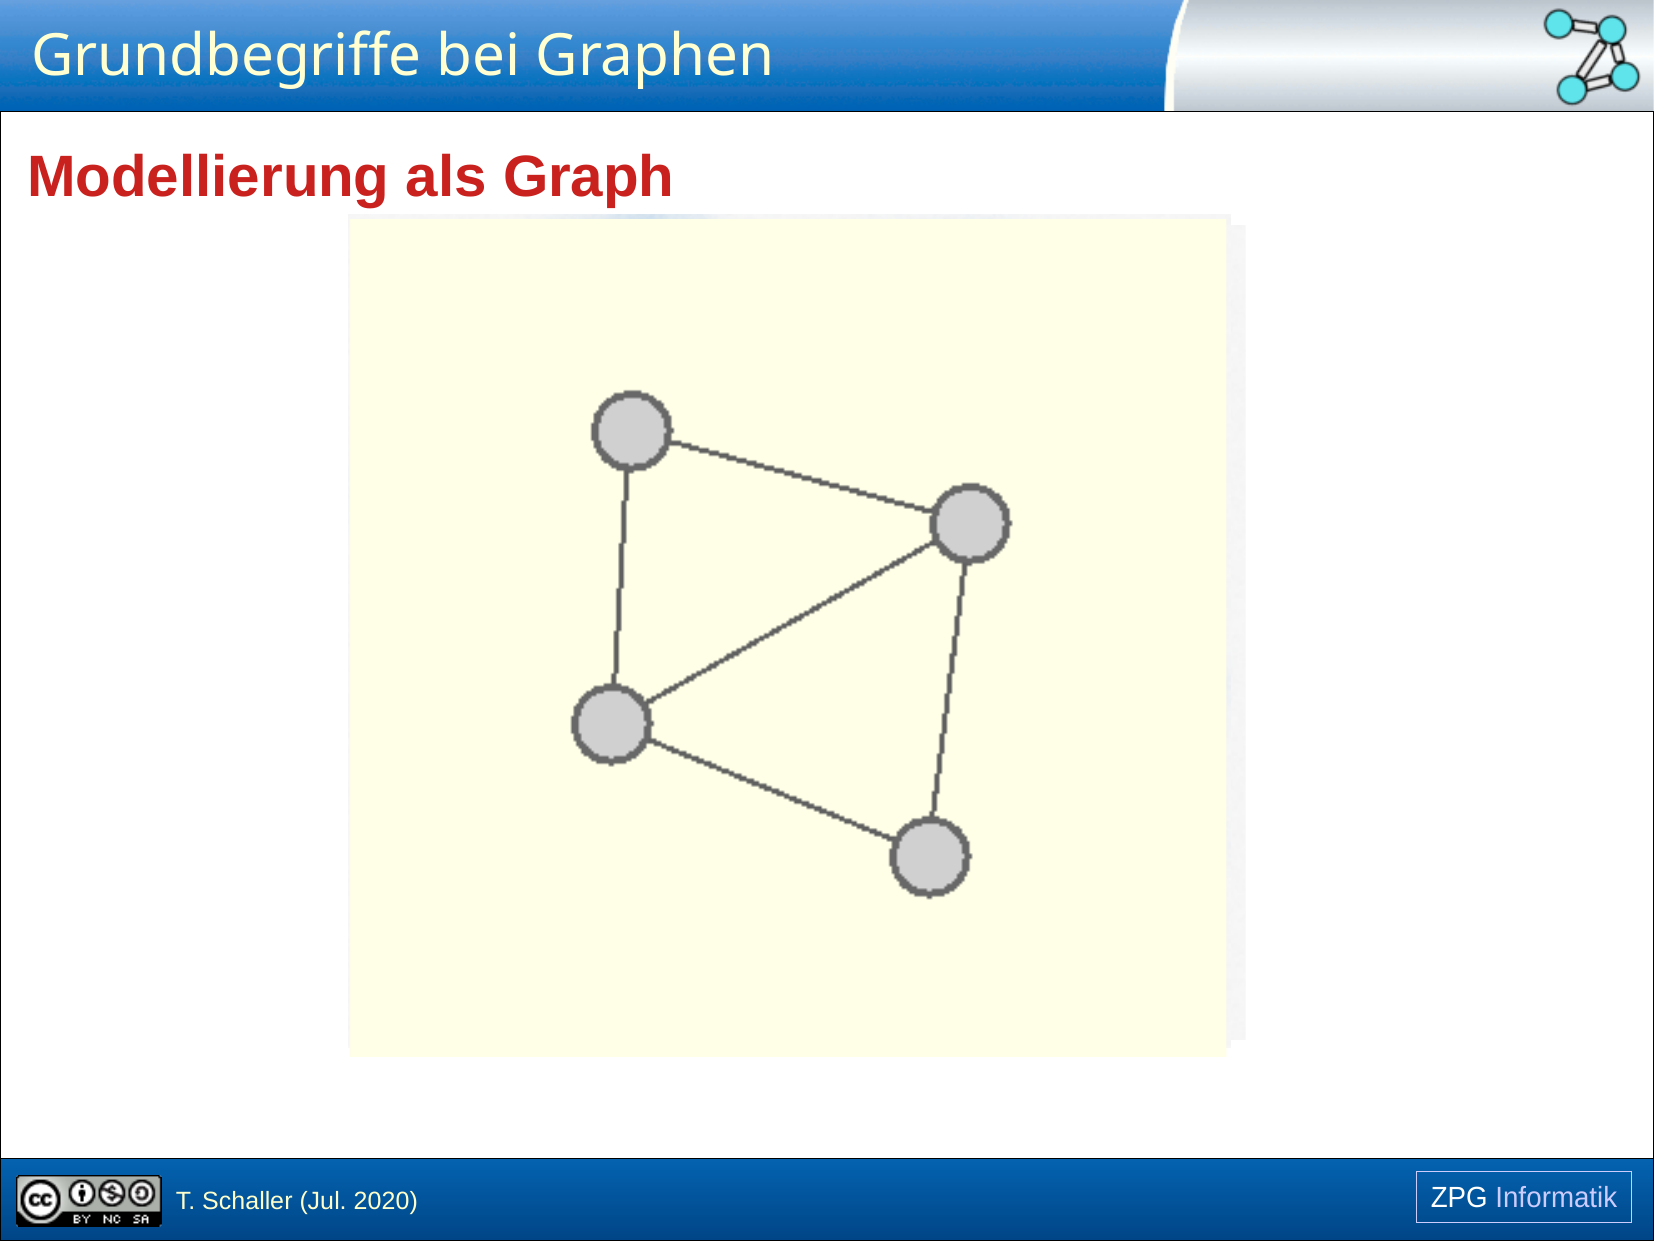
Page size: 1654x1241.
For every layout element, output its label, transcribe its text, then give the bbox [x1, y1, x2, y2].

picture [16, 1175, 162, 1227]
picture [348, 214, 1246, 1057]
title Grundbegriffe bei Graphen [31, 14, 1151, 92]
text_box Modellierung als Graph [27, 143, 896, 211]
picture [0, 0, 1654, 111]
